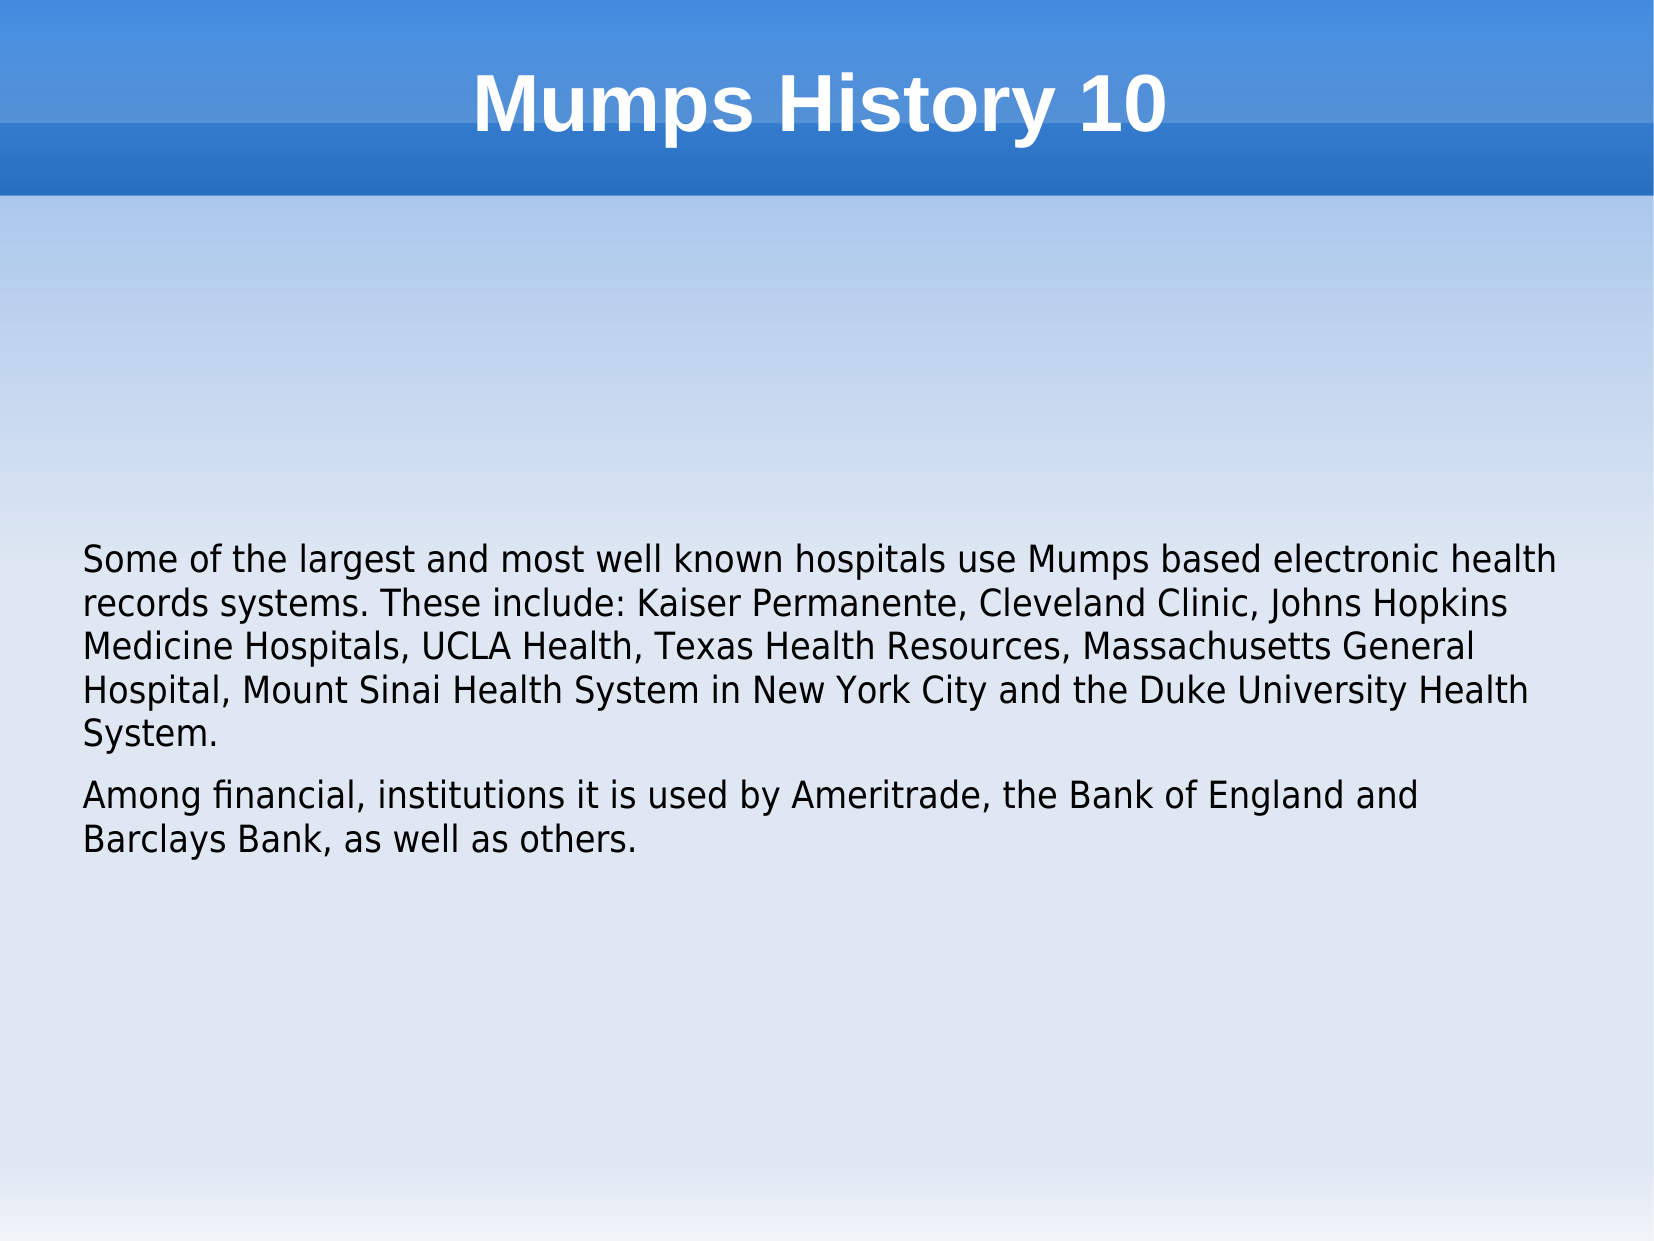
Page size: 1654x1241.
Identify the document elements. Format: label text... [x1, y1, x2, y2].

subtitle Some of the largest and most well known hospitals use Mumps based electronic health records systems. These include: Kaiser Permanente, Cleveland Clinic, Johns Hopkins Medicine Hospitals, UCLA Health, Texas Health Resources, Massachusetts General Hospital, Mount Sinai Health System in New York City and the Duke University Health System. Among financial, institutions it is used by Ameritrade, the Bank of England and Barclays Bank, as well as others. [82, 290, 1571, 1109]
title Mumps History 10 [76, 0, 1565, 208]
picture [0, 0, 1654, 1241]
